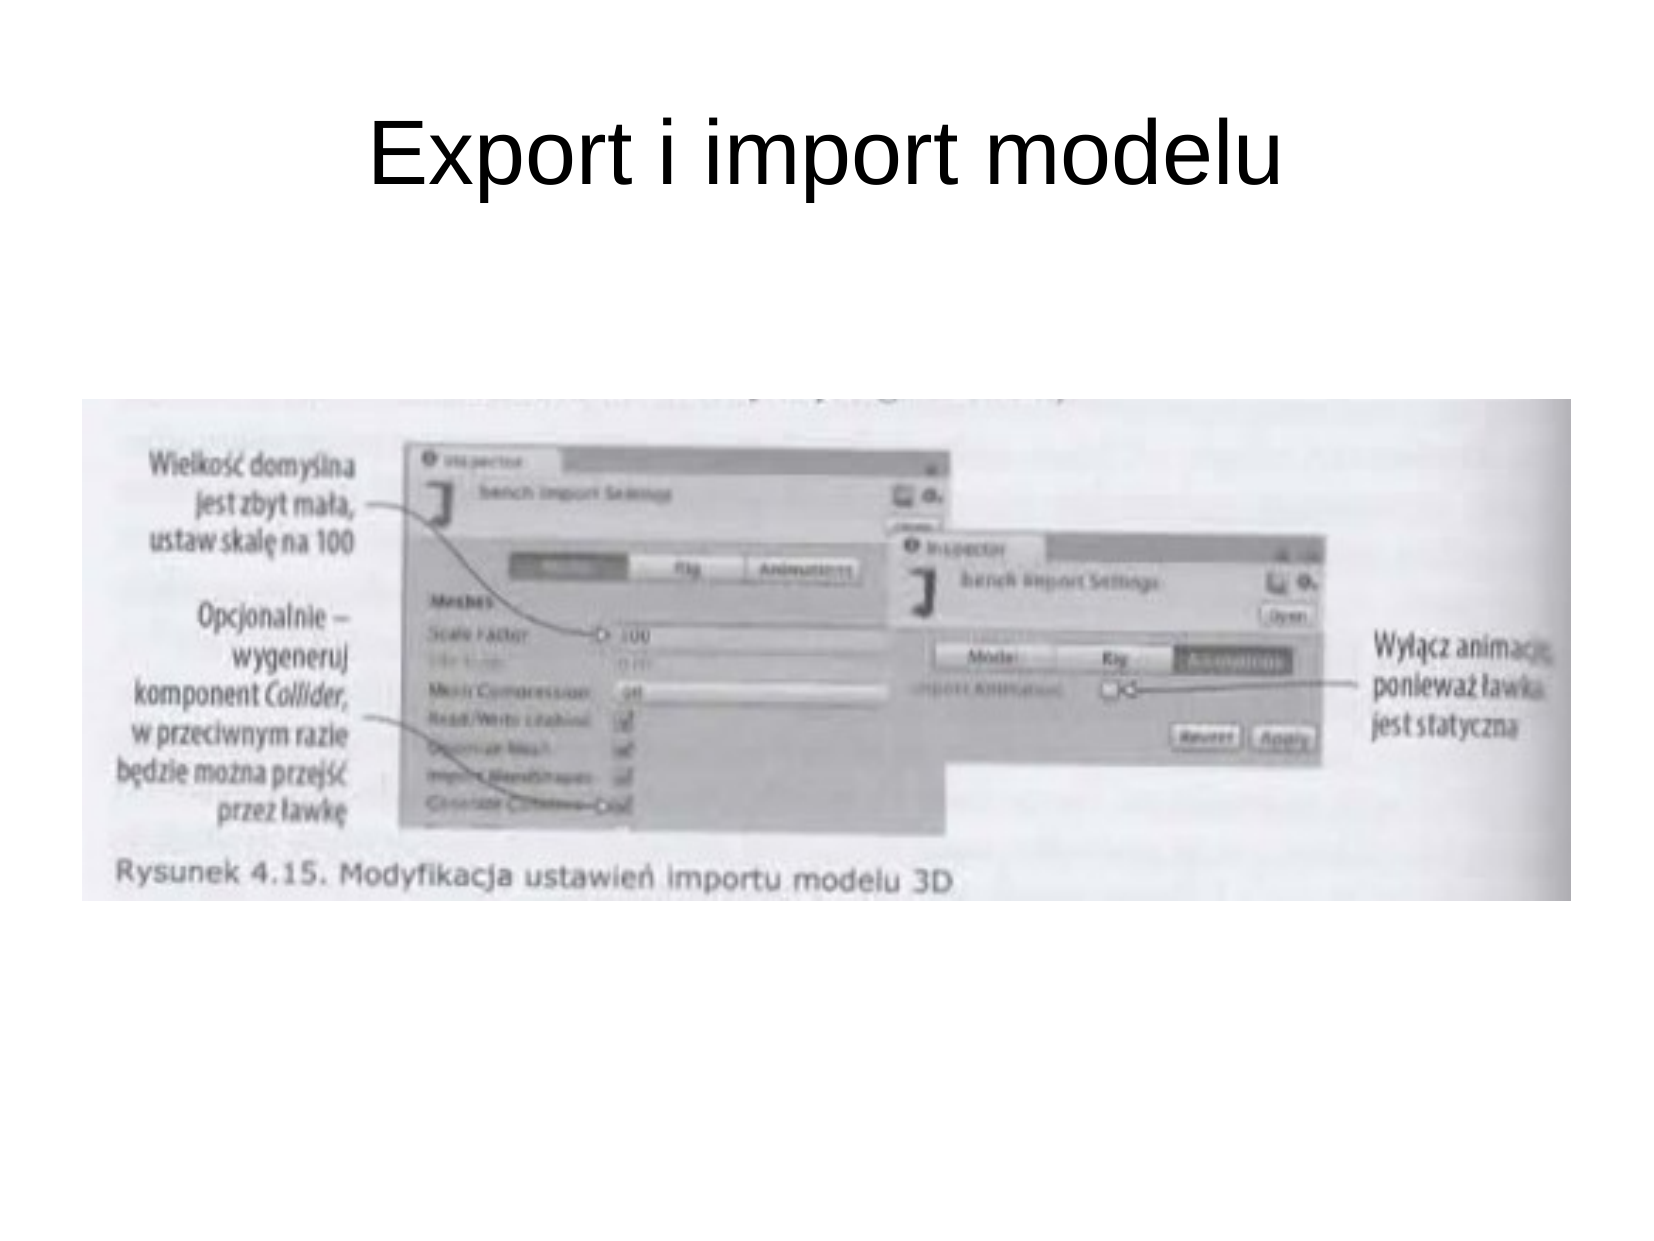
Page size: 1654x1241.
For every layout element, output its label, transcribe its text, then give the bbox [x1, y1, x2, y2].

title Export i import modelu [82, 49, 1571, 257]
picture [82, 399, 1571, 901]
